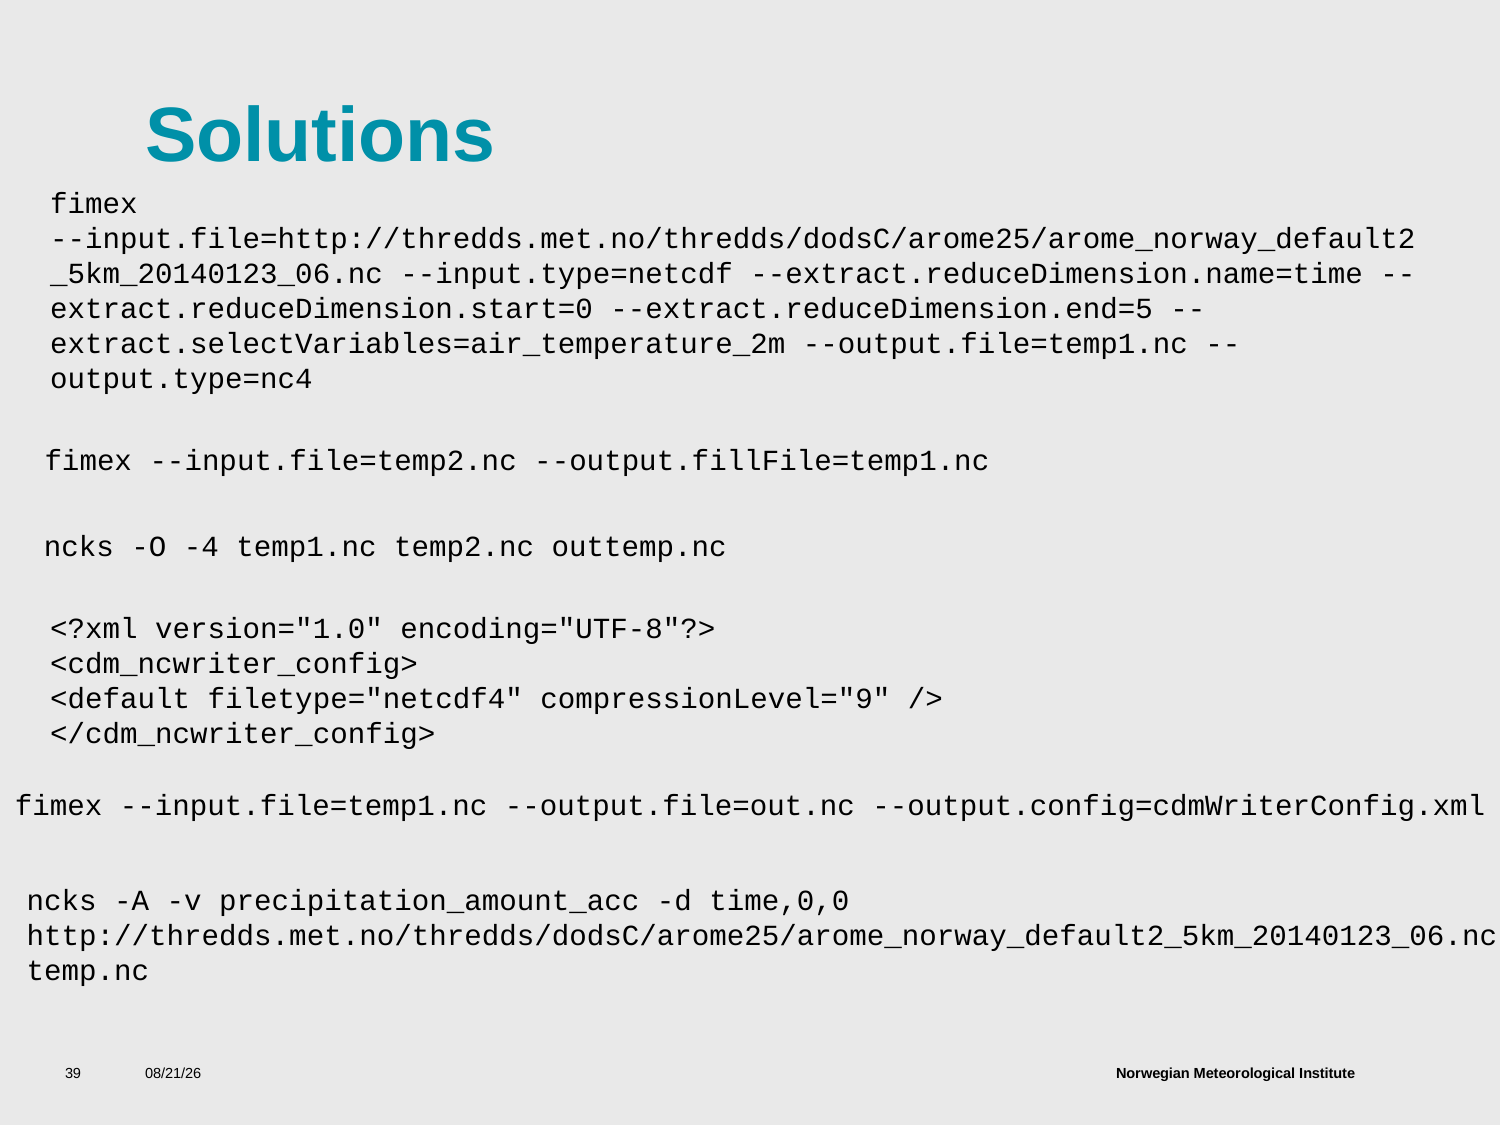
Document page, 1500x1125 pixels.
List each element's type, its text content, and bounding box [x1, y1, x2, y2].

text_box fimex --input.file=http://thredds.met.no/thredds/dodsC/arome25/arome_norway_default2_5km_20140123_06.nc --input.type=netcdf --extract.reduceDimension.name=time --extract.reduceDimension.start=0 --extract.reduceDimension.end=5 --extract.selectVariables=air_temperature_2m --output.file=temp1.nc --output.type=nc4 [35, 177, 1441, 402]
title Solutions [145, 83, 1355, 177]
text_box fimex --input.file=temp2.nc --output.fillFile=temp1.nc [29, 433, 1229, 494]
text_box <?xml version="1.0" encoding="UTF-8"?> <cdm_ncwriter_config> <default filetype="netcdf4" compressionLevel="9" /> </cdm_ncwriter_config> [35, 602, 1197, 758]
text_box ncks -O -4 temp1.nc temp2.nc outtemp.nc [29, 519, 1004, 570]
text_box ncks -A -v precipitation_amount_acc -d time,0,0 http://thredds.met.no/thredds/dodsC/arome25/arome_norway_default2_5km_20140123_06.nc temp.nc [11, 874, 1500, 1024]
text_box fimex --input.file=temp1.nc --output.file=out.nc --output.config=cdmWriterConfig.xml [0, 778, 1500, 864]
